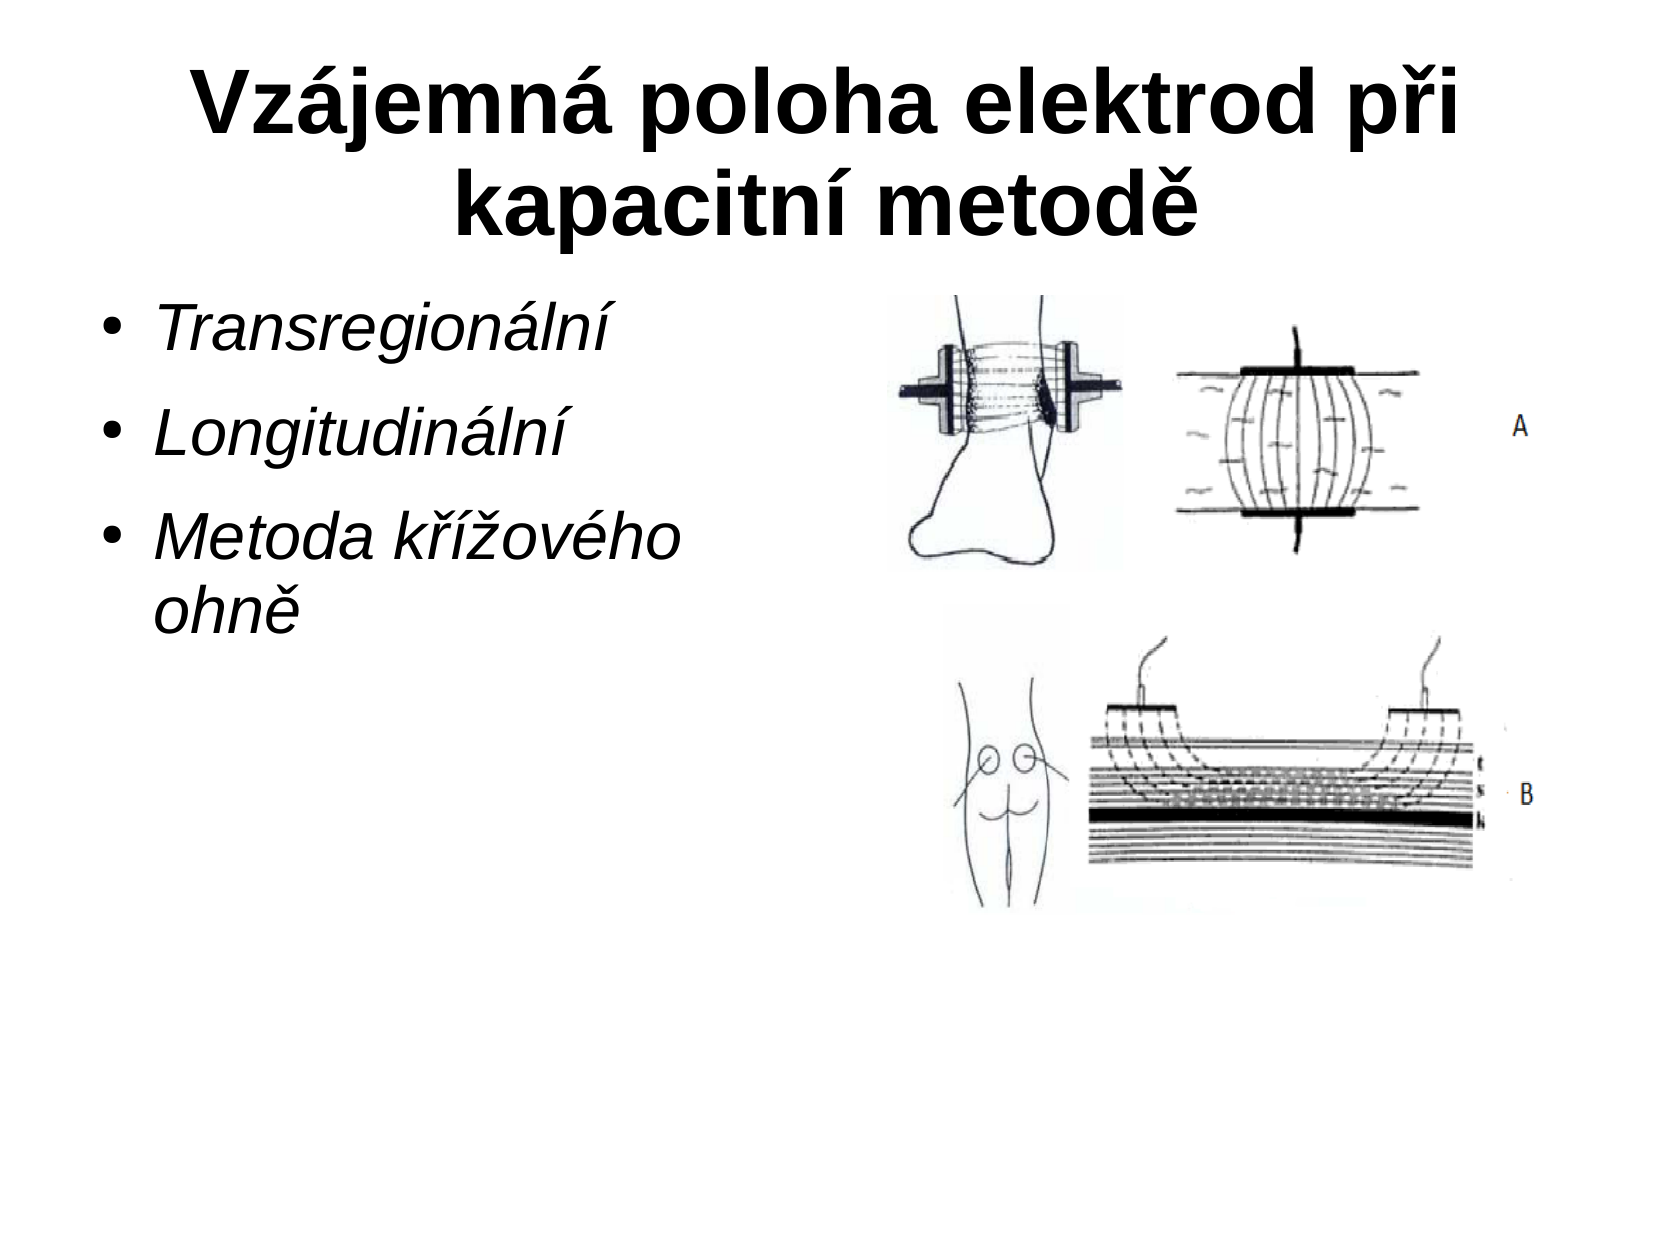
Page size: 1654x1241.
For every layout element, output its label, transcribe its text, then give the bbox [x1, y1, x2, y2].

list Transregionální Longitudinální Metoda křížového ohně [82, 290, 809, 1109]
picture [767, 295, 1595, 957]
title Vzájemná poloha elektrod při kapacitní metodě [82, 49, 1571, 257]
